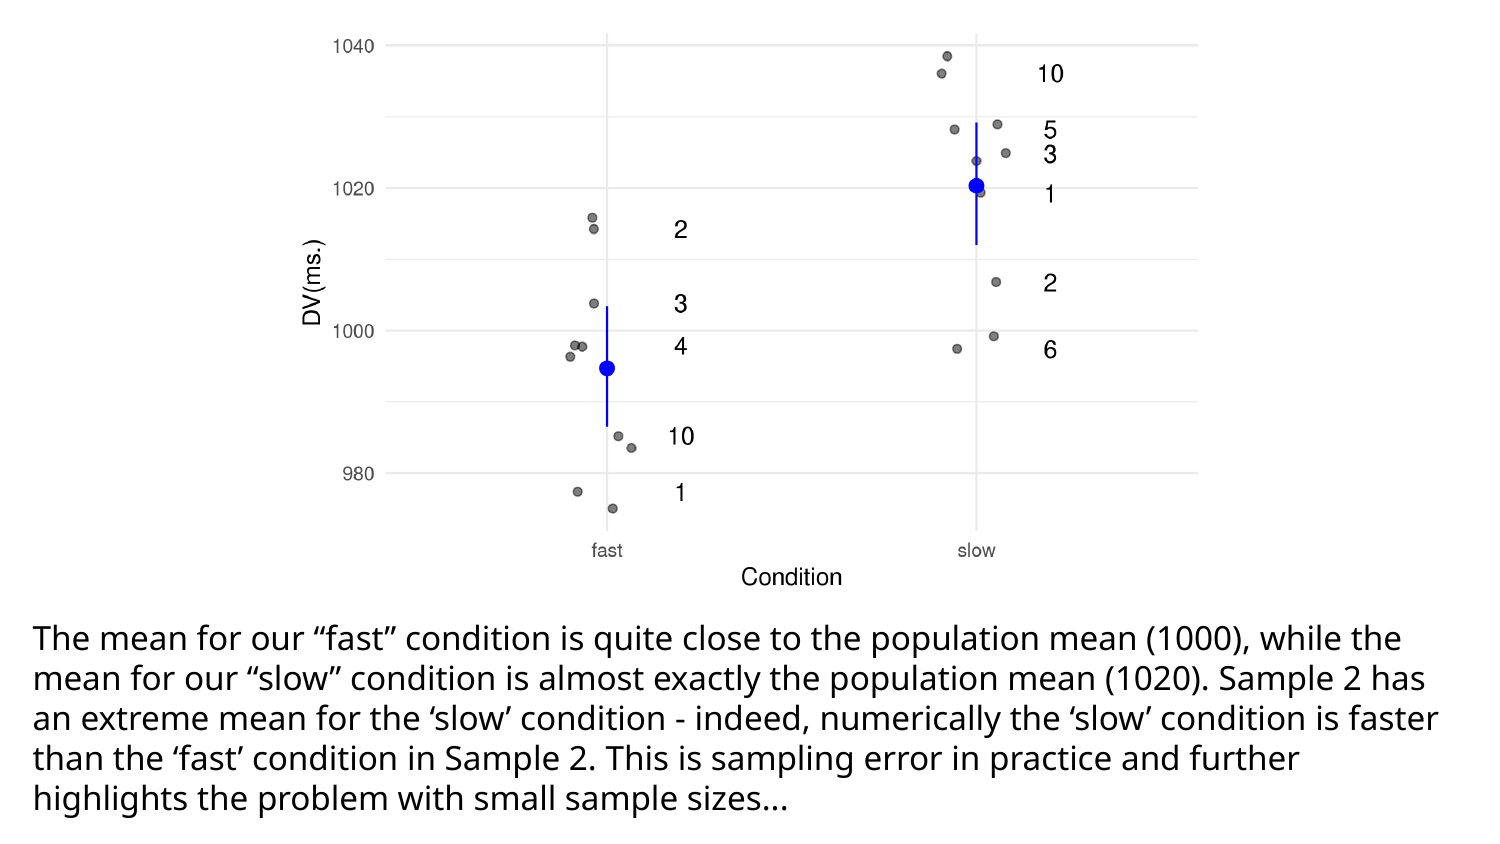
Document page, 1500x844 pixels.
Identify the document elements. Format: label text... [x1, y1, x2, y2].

picture [290, 21, 1210, 603]
text_box The mean for our “fast” condition is quite close to the population mean (1000), while the mean for our “slow” condition is almost exactly the population mean (1020). Sample 2 has an extreme mean for the ‘slow’ condition - indeed, numerically the ‘slow’ condition is faster than the ‘fast’ condition in Sample 2. This is sampling error in practice and further highlights the problem with small sample sizes... [17, 602, 1483, 837]
